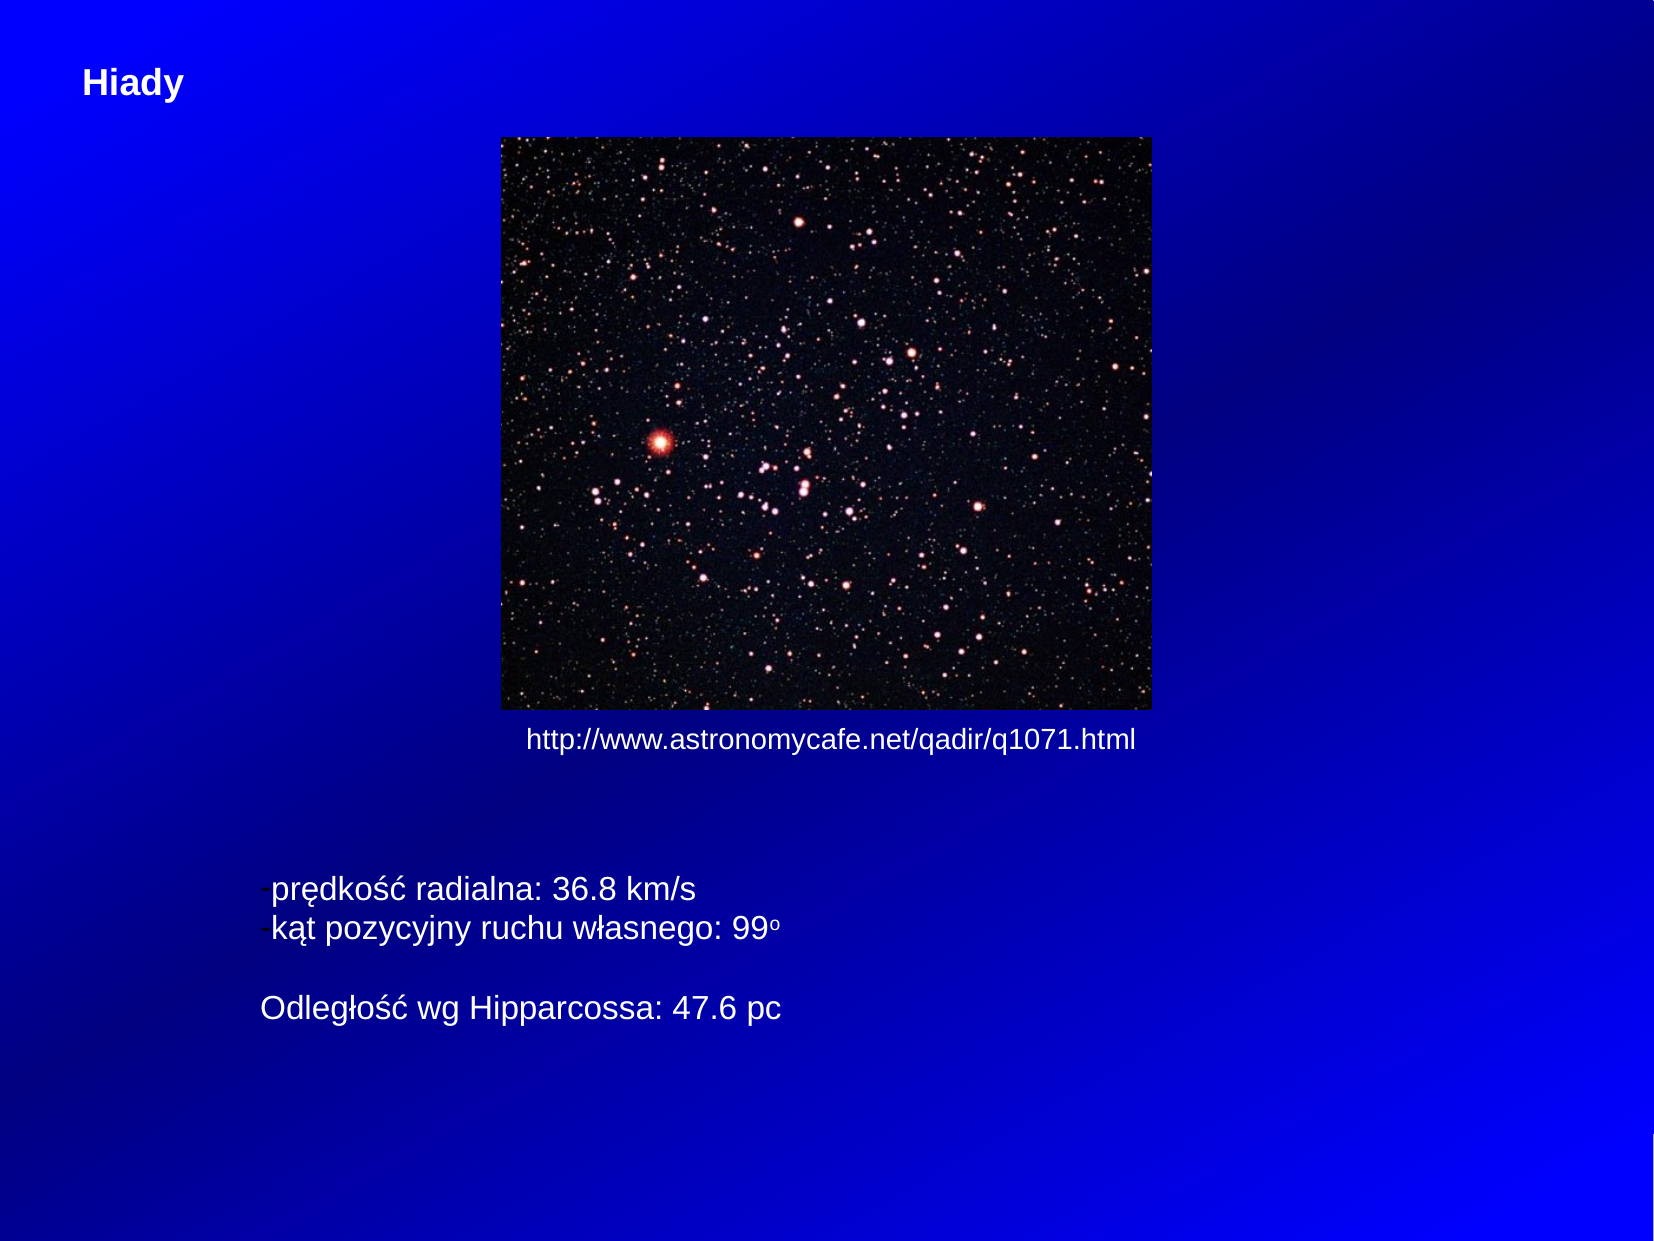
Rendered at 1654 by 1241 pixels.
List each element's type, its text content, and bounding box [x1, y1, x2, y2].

picture [501, 137, 1152, 710]
text_box prędkość radialna: 36.8 km/s kąt pozycyjny ruchu własnego: 99o Odległość wg Hipparcossa: 47.6 pc [245, 859, 798, 1035]
text_box Hiady [54, 50, 200, 111]
text_box http://www.astronomycafe.net/qadir/q1071.html [501, 712, 1153, 763]
